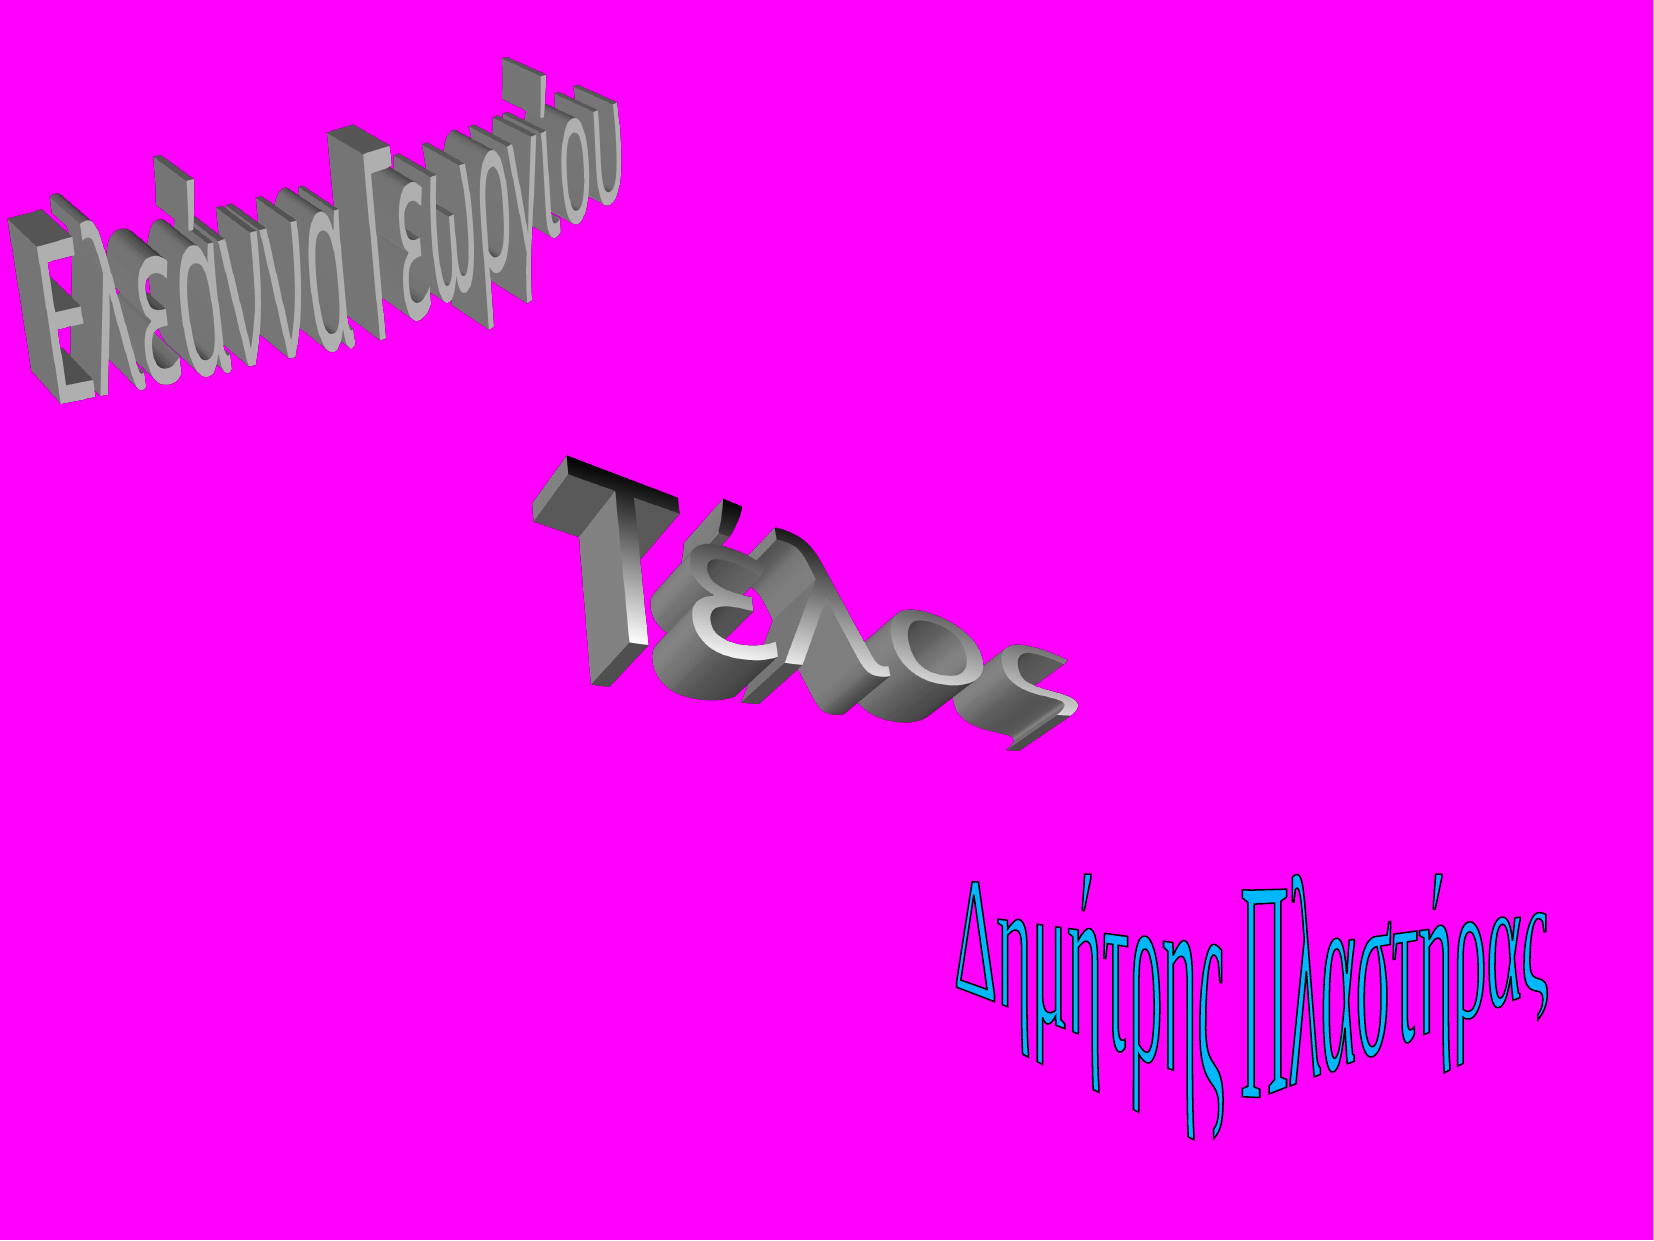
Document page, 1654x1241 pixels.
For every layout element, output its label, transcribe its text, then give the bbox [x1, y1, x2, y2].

text_box Δημήτρης Πλαστήρας [1133, 936, 1160, 1113]
text_box Δημήτρης Πλαστήρας [1358, 921, 1391, 1057]
text_box Δημήτρης Πλαστήρας [1199, 944, 1224, 1139]
text_box Δημήτρης Πλαστήρας [1242, 889, 1287, 1098]
text_box Δημήτρης Πλαστήρας [1103, 933, 1128, 1053]
text_box Δημήτρης Πλαστήρας [956, 881, 995, 1002]
text_box Δημήτρης Πλαστήρας [1323, 938, 1355, 1073]
text_box Δημήτρης Πλαστήρας [1163, 940, 1194, 1140]
text_box Δημήτρης Πλαστήρας [1290, 874, 1321, 1087]
text_box Δημήτρης Πλαστήρας [1523, 912, 1548, 1021]
text_box Δημήτρης Πλαστήρας [1419, 925, 1450, 1073]
text_box Δημήτρης Πλαστήρας [1393, 931, 1417, 1044]
text_box Δημήτρης Πλαστήρας [1037, 924, 1065, 1065]
text_box Δημήτρης Πλαστήρας [997, 919, 1029, 1058]
text_box Δημήτρης Πλαστήρας [1068, 928, 1099, 1093]
text_box Δημήτρης Πλαστήρας [1489, 917, 1521, 1008]
text_box Δημήτρης Πλαστήρας [1457, 921, 1484, 1067]
